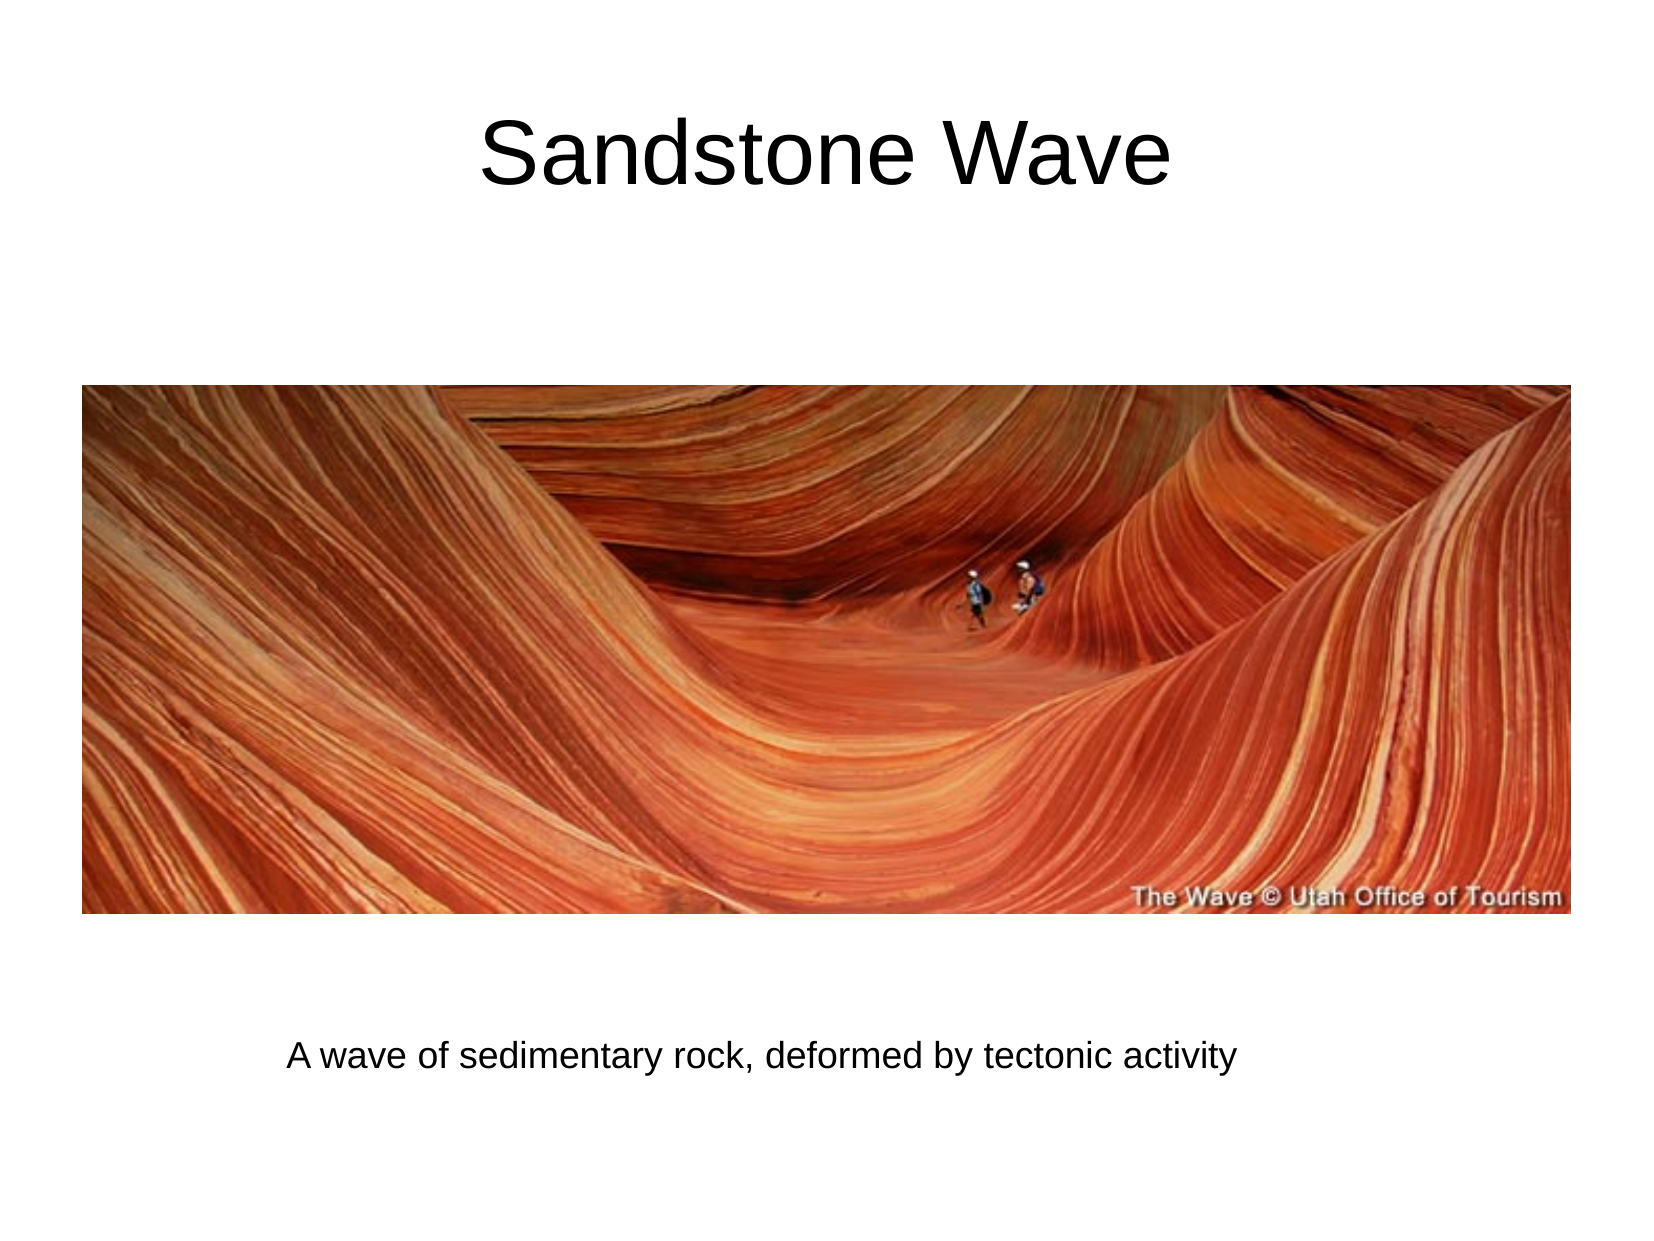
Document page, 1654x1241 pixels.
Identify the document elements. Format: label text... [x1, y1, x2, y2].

picture [82, 385, 1571, 914]
title Sandstone Wave [82, 49, 1571, 257]
text_box A wave of sedimentary rock, deformed by tectonic activity [271, 1027, 1253, 1085]
